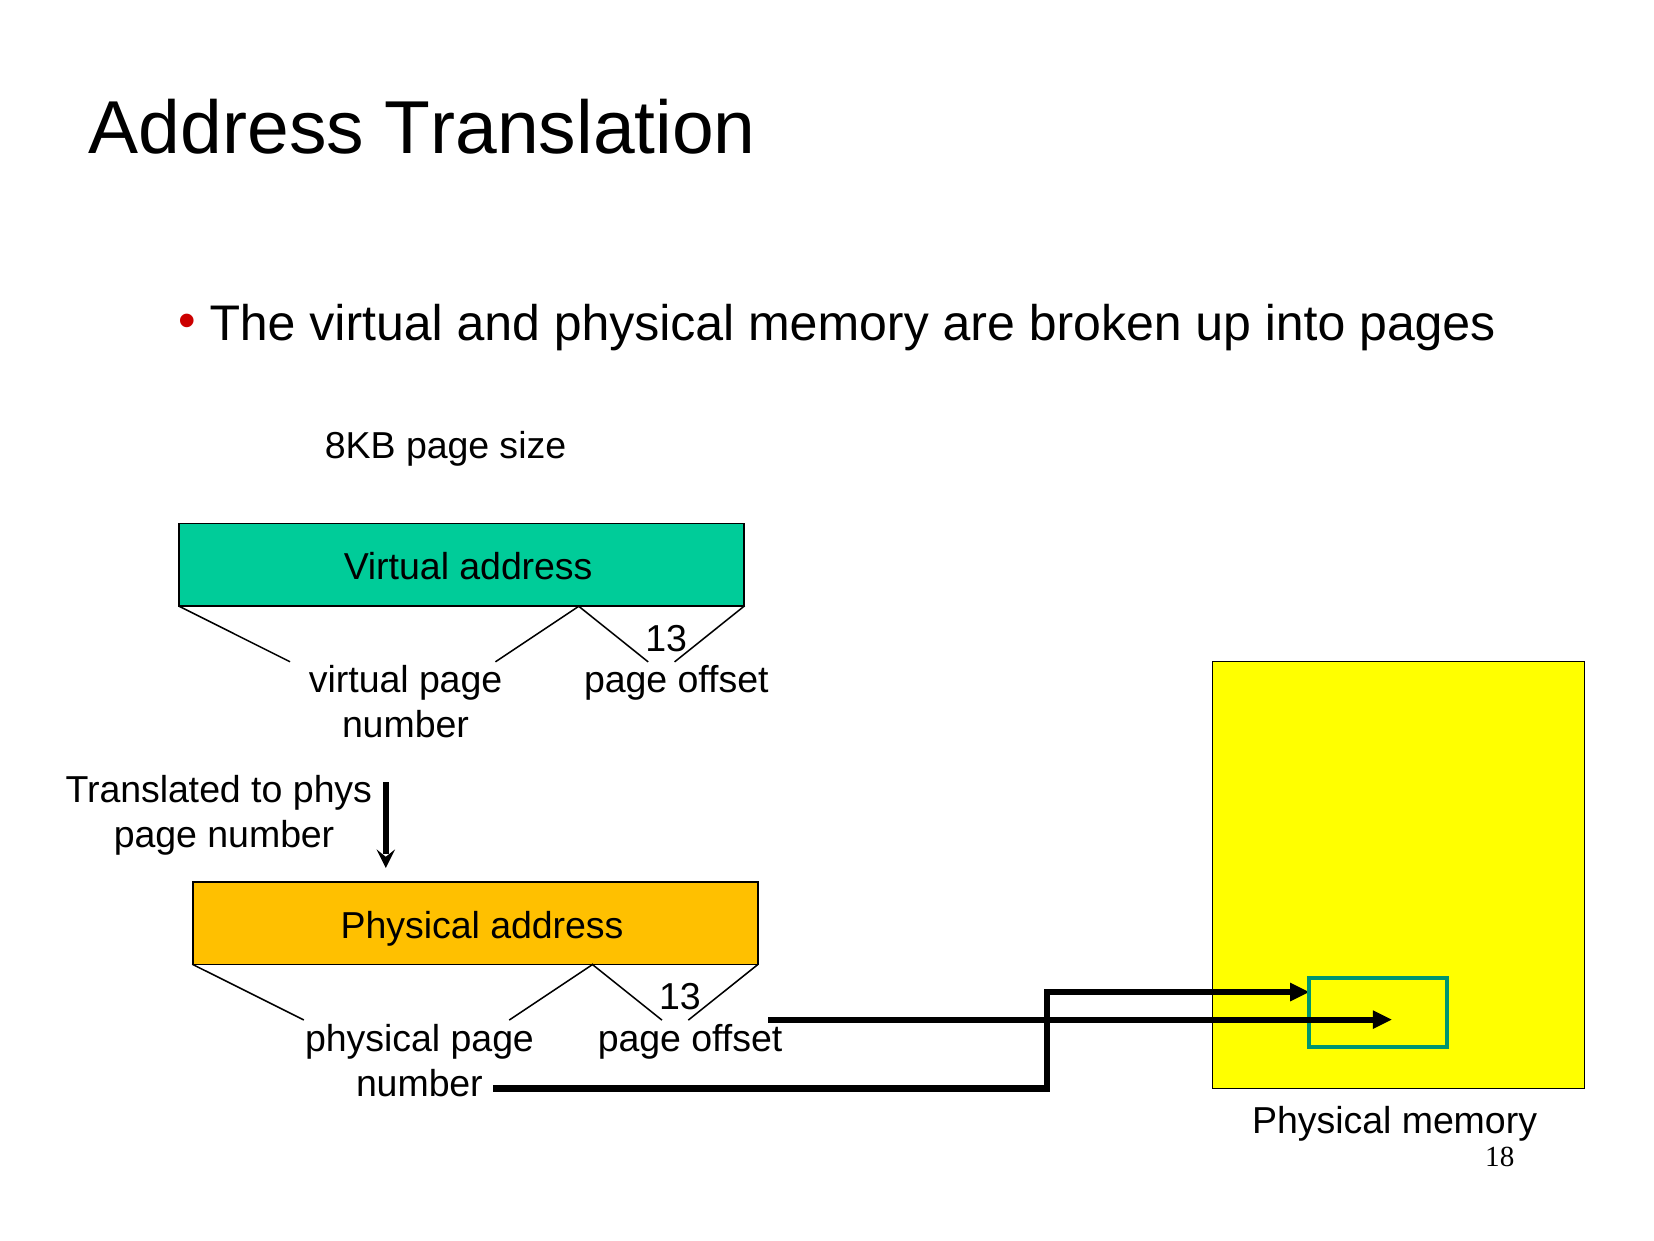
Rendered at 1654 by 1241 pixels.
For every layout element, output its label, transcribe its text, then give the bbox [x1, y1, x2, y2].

text_box Physical memory [1224, 1088, 1552, 1149]
text_box [1212, 661, 1585, 1089]
text_box <number> [1184, 1129, 1530, 1213]
text_box Physical address [192, 881, 758, 965]
text_box The virtual and physical memory are broken up into pages [163, 282, 1511, 359]
text_box Translated to phys page number [37, 757, 398, 864]
text_box 8KB page size [297, 413, 582, 474]
text_box 13 [617, 606, 702, 667]
text_box physical page number [277, 1005, 549, 1112]
text_box [1312, 981, 1444, 1044]
text_box page offset [570, 1005, 798, 1067]
text_box virtual page number [280, 647, 517, 754]
text_box 13 [631, 964, 716, 1026]
text_box Address Translation [74, 71, 772, 177]
text_box [1212, 995, 1306, 1017]
text_box page offset [556, 647, 784, 709]
text_box Virtual address [179, 523, 745, 607]
